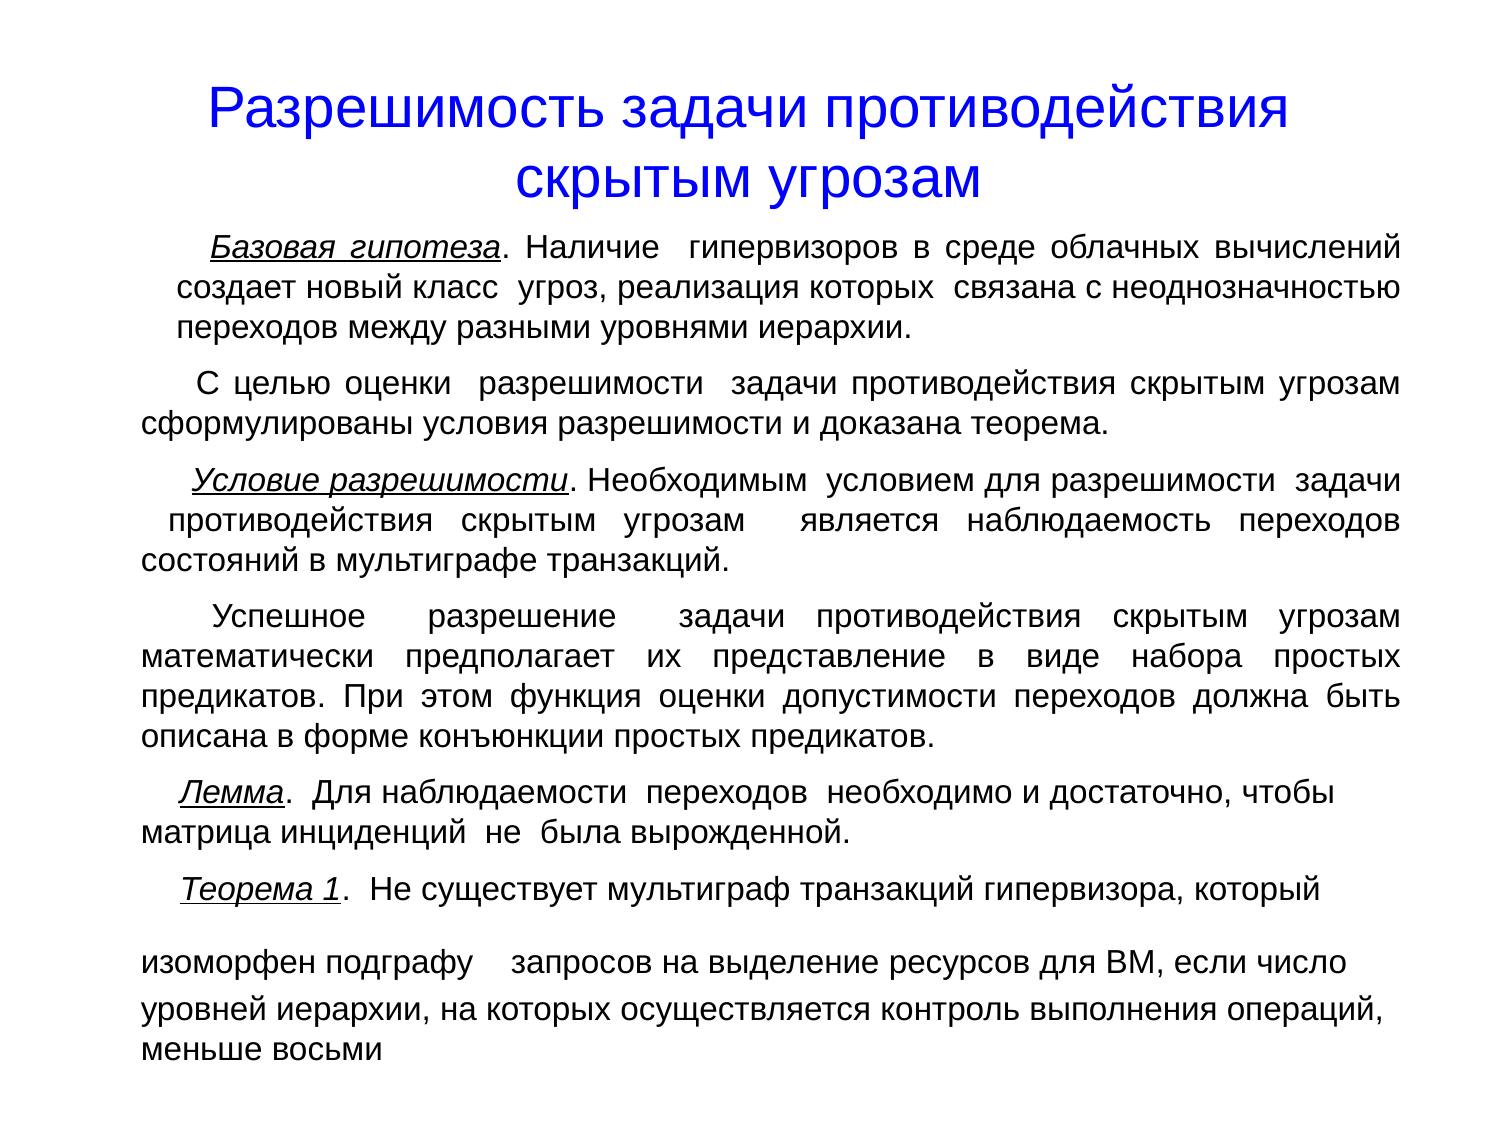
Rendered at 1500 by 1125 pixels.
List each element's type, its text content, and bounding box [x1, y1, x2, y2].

list Базовая гипотеза. Наличие гипервизоров в среде облачных вычислений создает новый класс угроз, реализация которых связана с неоднозначностью переходов между разными уровнями иерархии. С целью оценки разрешимости задачи противодействия скрытым угрозам сформулированы условия разрешимости и доказана теорема. Условие разрешимости. Необходимым условием для разрешимости задачи противодействия скрытым угрозам является наблюдаемость переходов состояний в мультиграфе транзакций. Успешное разрешение задачи противодействия скрытым угрозам математически предполагает их представление в виде набора простых предикатов. При этом функция оценки допустимости переходов должна быть описана в форме конъюнкции простых предикатов. Лемма. Для наблюдаемости переходов необходимо и достаточно, чтобы матрица инциденций не была вырожденной. Теорема 1. Не существует мультиграф транзакций гипервизора, который изоморфен подграфу запросов на выделение ресурсов для ВМ, если число уровней иерархии, на которых осуществляется контроль выполнения операций, меньше восьми [69, 217, 1418, 1075]
title Разрешимость задачи противодействия скрытым угрозам [75, 21, 1423, 257]
